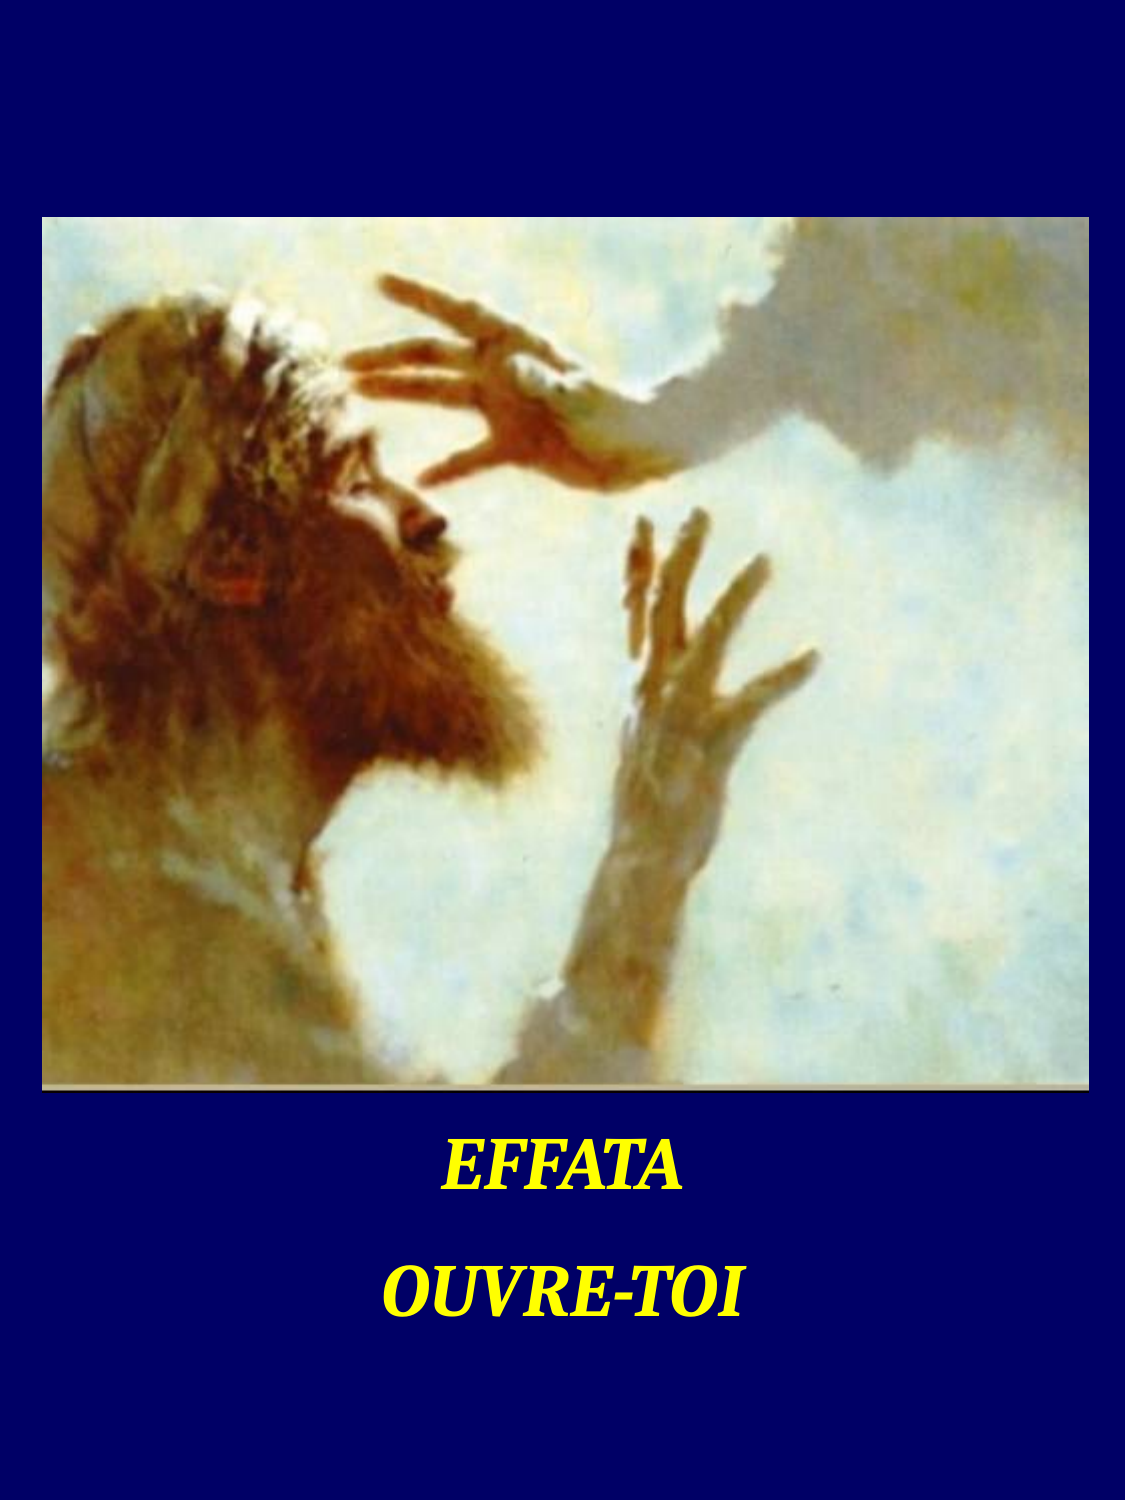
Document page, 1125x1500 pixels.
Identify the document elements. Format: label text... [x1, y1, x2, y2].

picture [42, 217, 1089, 1093]
text_box EFFATA OUVRE-TOI [113, 1106, 1012, 1467]
